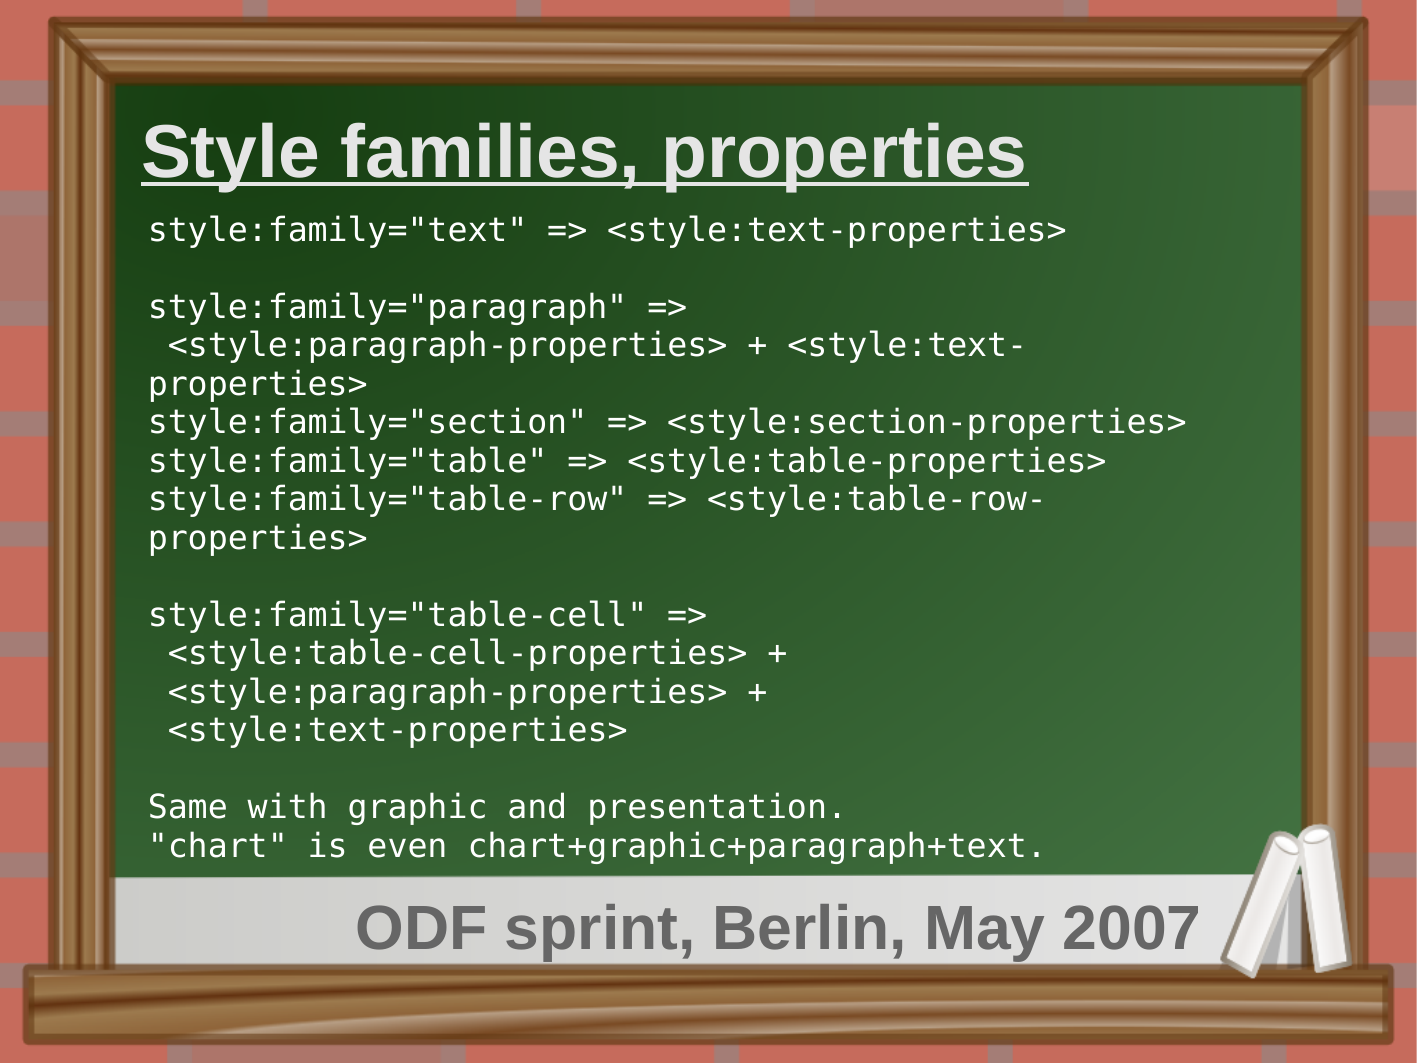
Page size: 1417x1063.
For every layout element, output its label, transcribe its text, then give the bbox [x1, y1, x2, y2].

text_box style:family="text" => <style:text-properties> style:family="paragraph" => <style:paragraph-properties> + <style:text-properties> style:family="section" => <style:section-properties> style:family="table" => <style:table-properties> style:family="table-row" => <style:table-row-properties> style:family="table-cell" => <style:table-cell-properties> + <style:paragraph-properties> + <style:text-properties> Same with graphic and presentation. "chart" is even chart+graphic+paragraph+text. [133, 202, 1258, 868]
text_box Style families, properties [126, 102, 1258, 199]
picture [0, 0, 1417, 1063]
